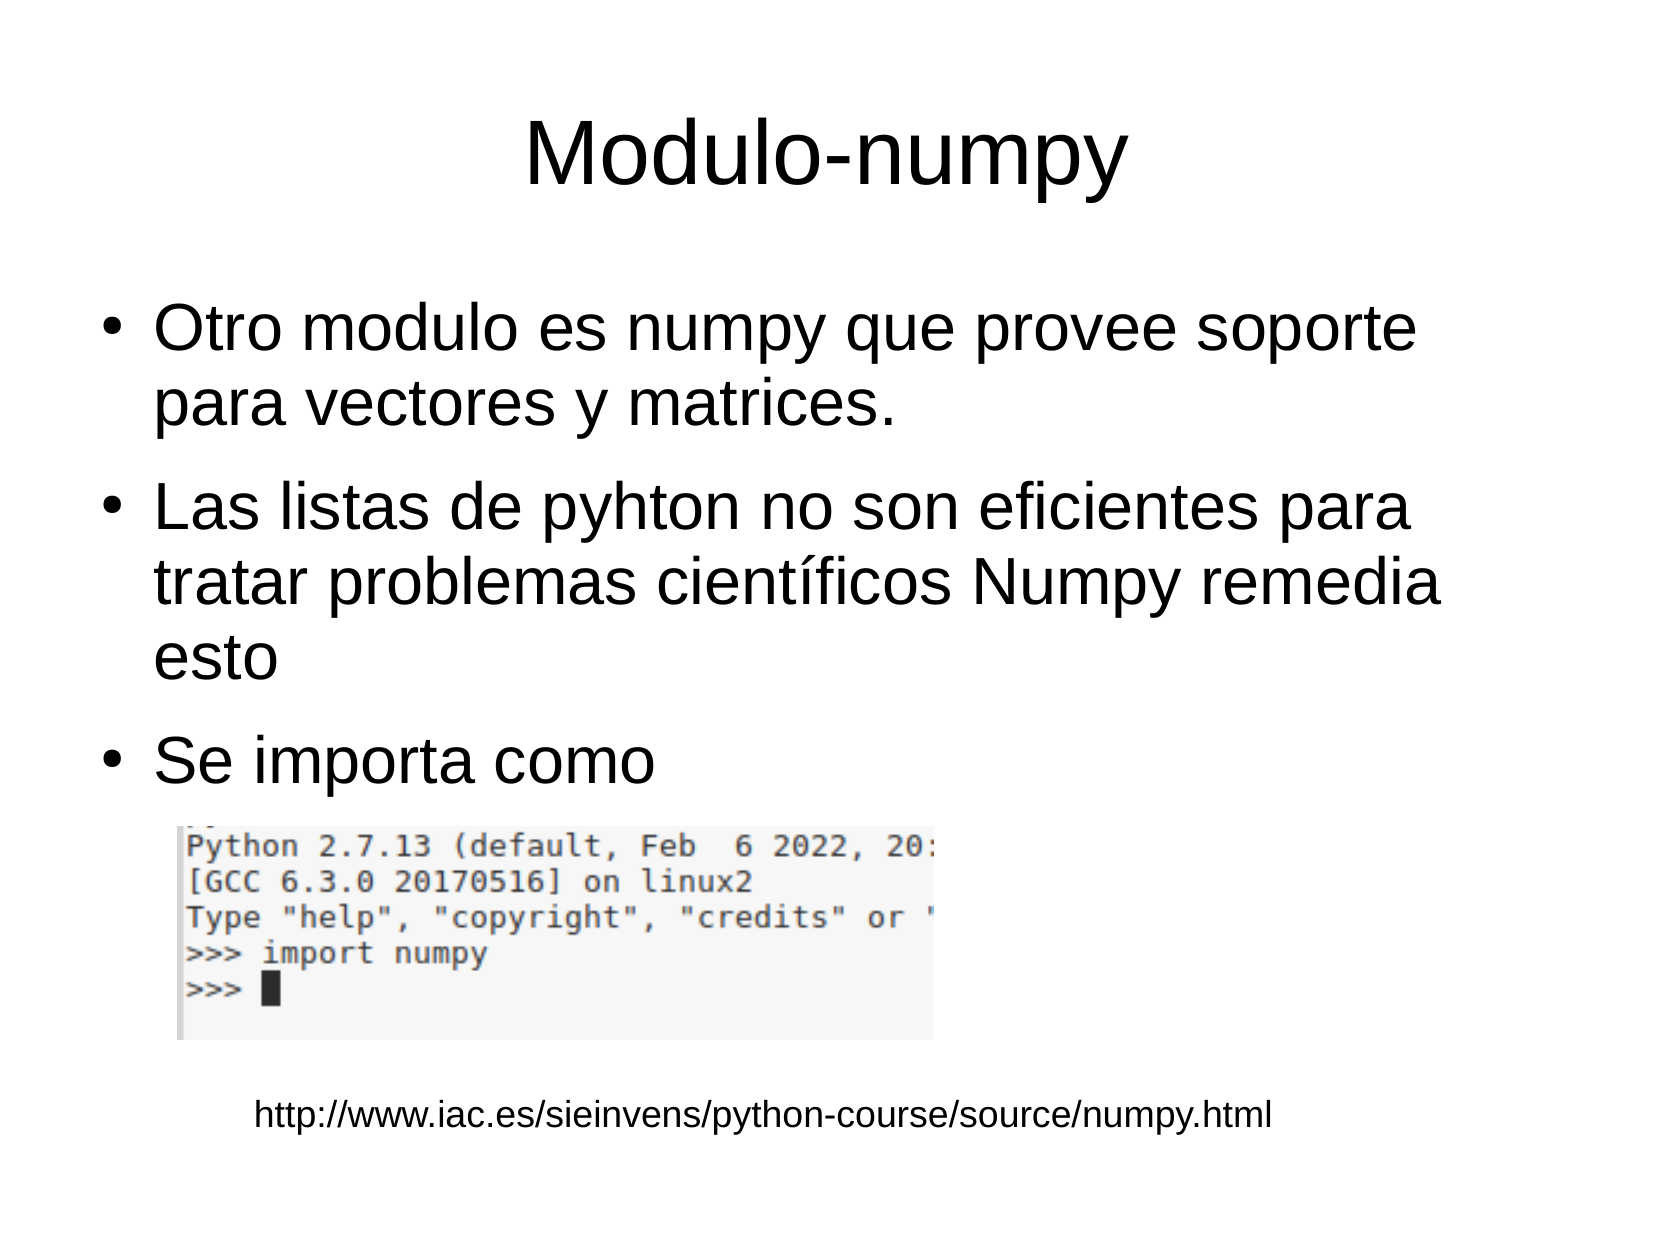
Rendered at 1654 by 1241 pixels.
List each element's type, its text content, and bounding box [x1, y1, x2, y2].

text_box http://www.iac.es/sieinvens/python-course/source/numpy.html [203, 1086, 1288, 1144]
picture [177, 826, 934, 1040]
list Otro modulo es numpy que provee soporte para vectores y matrices. Las listas de pyhton no son eficientes para tratar problemas científicos Numpy remedia esto Se importa como [82, 290, 1571, 1010]
title Modulo-numpy [82, 49, 1571, 257]
